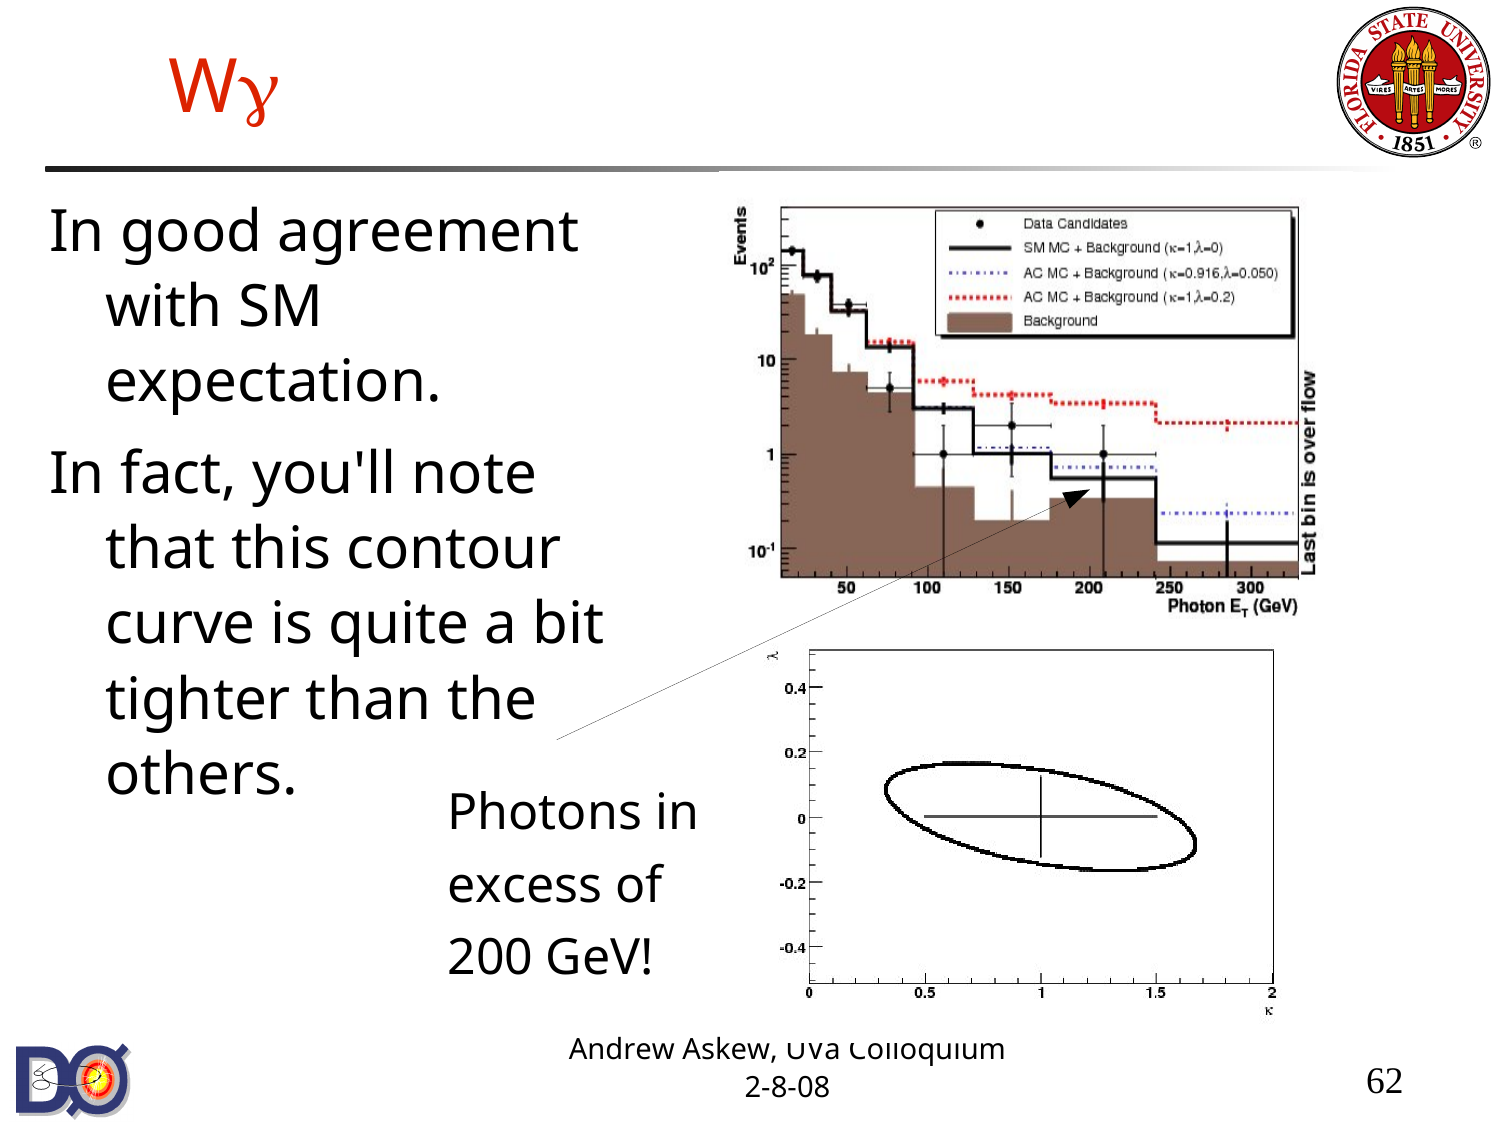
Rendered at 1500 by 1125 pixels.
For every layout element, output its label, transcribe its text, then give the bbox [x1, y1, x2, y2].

text_box Photons in excess of 200 GeV! [447, 772, 750, 951]
picture [9, 1042, 134, 1122]
list In good agreement with SM expectation. In fact, you'll note that this contour curve is quite a bit tighter than the others. [49, 190, 643, 974]
picture [719, 171, 1353, 1043]
title Wg [168, 29, 1313, 137]
picture [1335, 5, 1492, 159]
